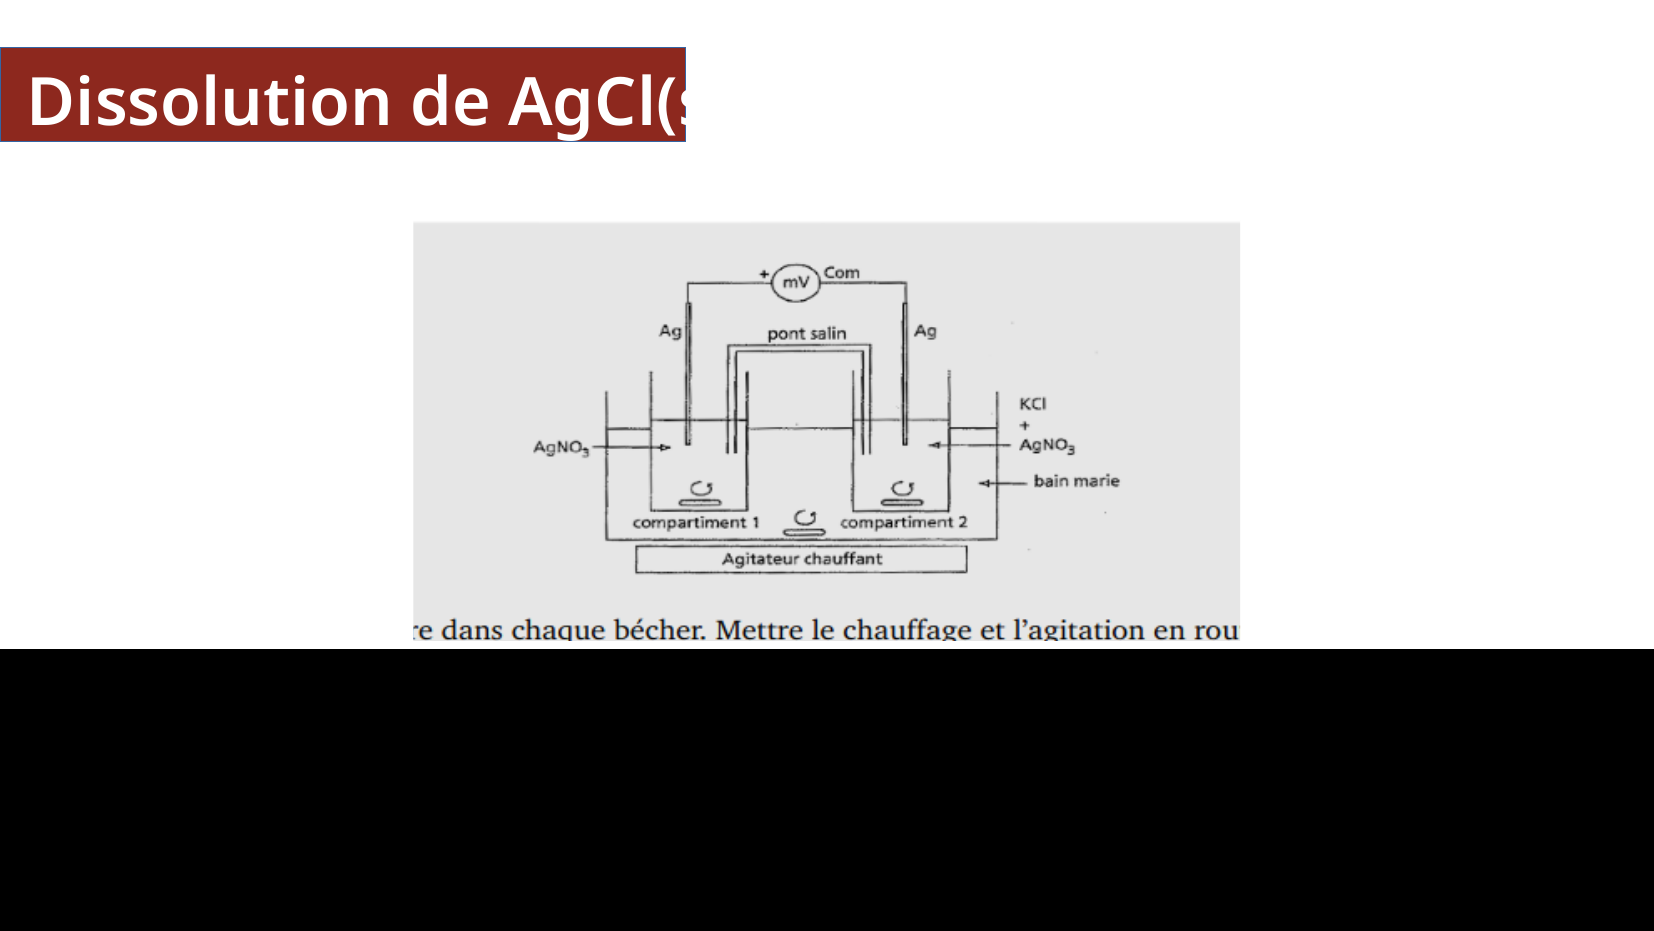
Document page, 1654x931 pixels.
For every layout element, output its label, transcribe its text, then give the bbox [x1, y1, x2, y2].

text_box [0, 47, 11, 142]
picture [413, 144, 1241, 641]
text_box [0, 649, 1654, 931]
text_box Dissolution de AgCl(s) [11, 47, 707, 142]
